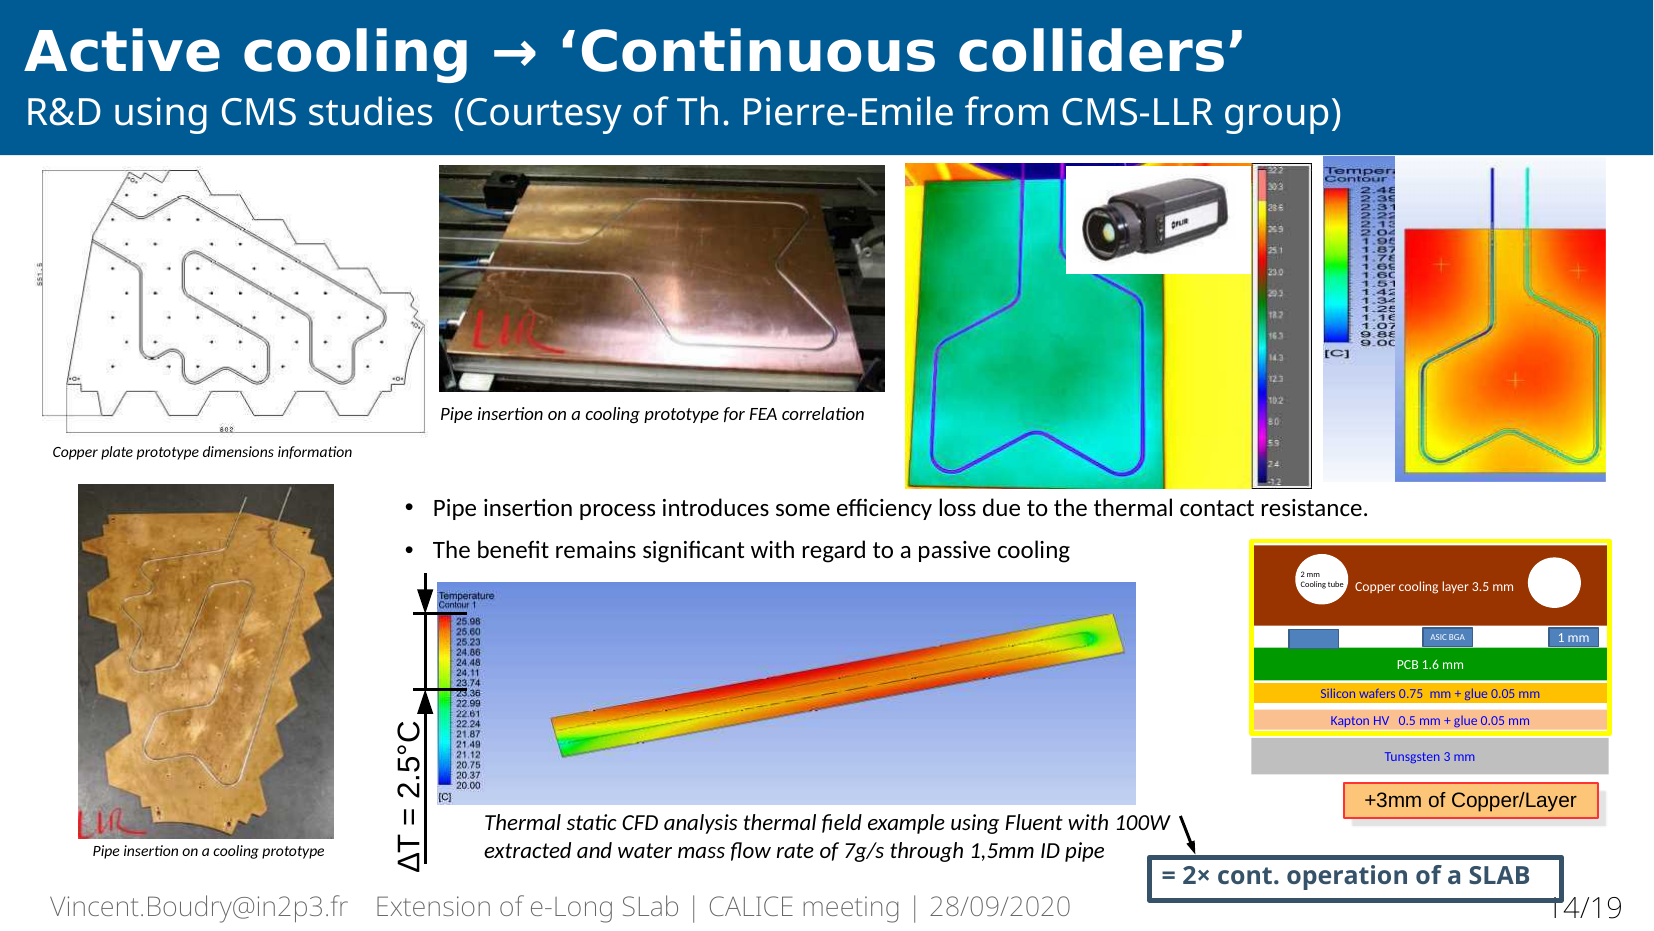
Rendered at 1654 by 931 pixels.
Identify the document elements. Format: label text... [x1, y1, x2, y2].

text_box Pipe insertion process introduces some efficiency loss due to the thermal contact resistance. The benefit remains significant with regard to a passive cooling [389, 487, 1590, 608]
picture [905, 163, 1312, 487]
picture [1249, 538, 1613, 775]
picture [437, 582, 1136, 805]
picture [1323, 156, 1606, 482]
picture [78, 484, 334, 833]
picture [439, 165, 885, 392]
text_box +3mm of Copper/Layer [1343, 782, 1598, 819]
text_box Pipe insertion on a cooling prototype [77, 833, 344, 867]
picture [34, 166, 434, 438]
text_box Copper plate prototype dimensions information [37, 434, 368, 469]
text_box Thermal static CFD analysis thermal field example using Fluent with 100W extracted and water mass flow rate of 7g/s through 1,5mm ID pipe [469, 800, 1189, 871]
title Active cooling → ‘Continuous colliders’ R&D using CMS studies (Courtesy of Th. Pierre-Emile from CMS-LLR group) [24, 12, 1635, 143]
text_box Pipe insertion on a cooling prototype for FEA correlation [425, 393, 880, 432]
text_box = 2× cont. operation of a SLAB [1149, 857, 1562, 901]
